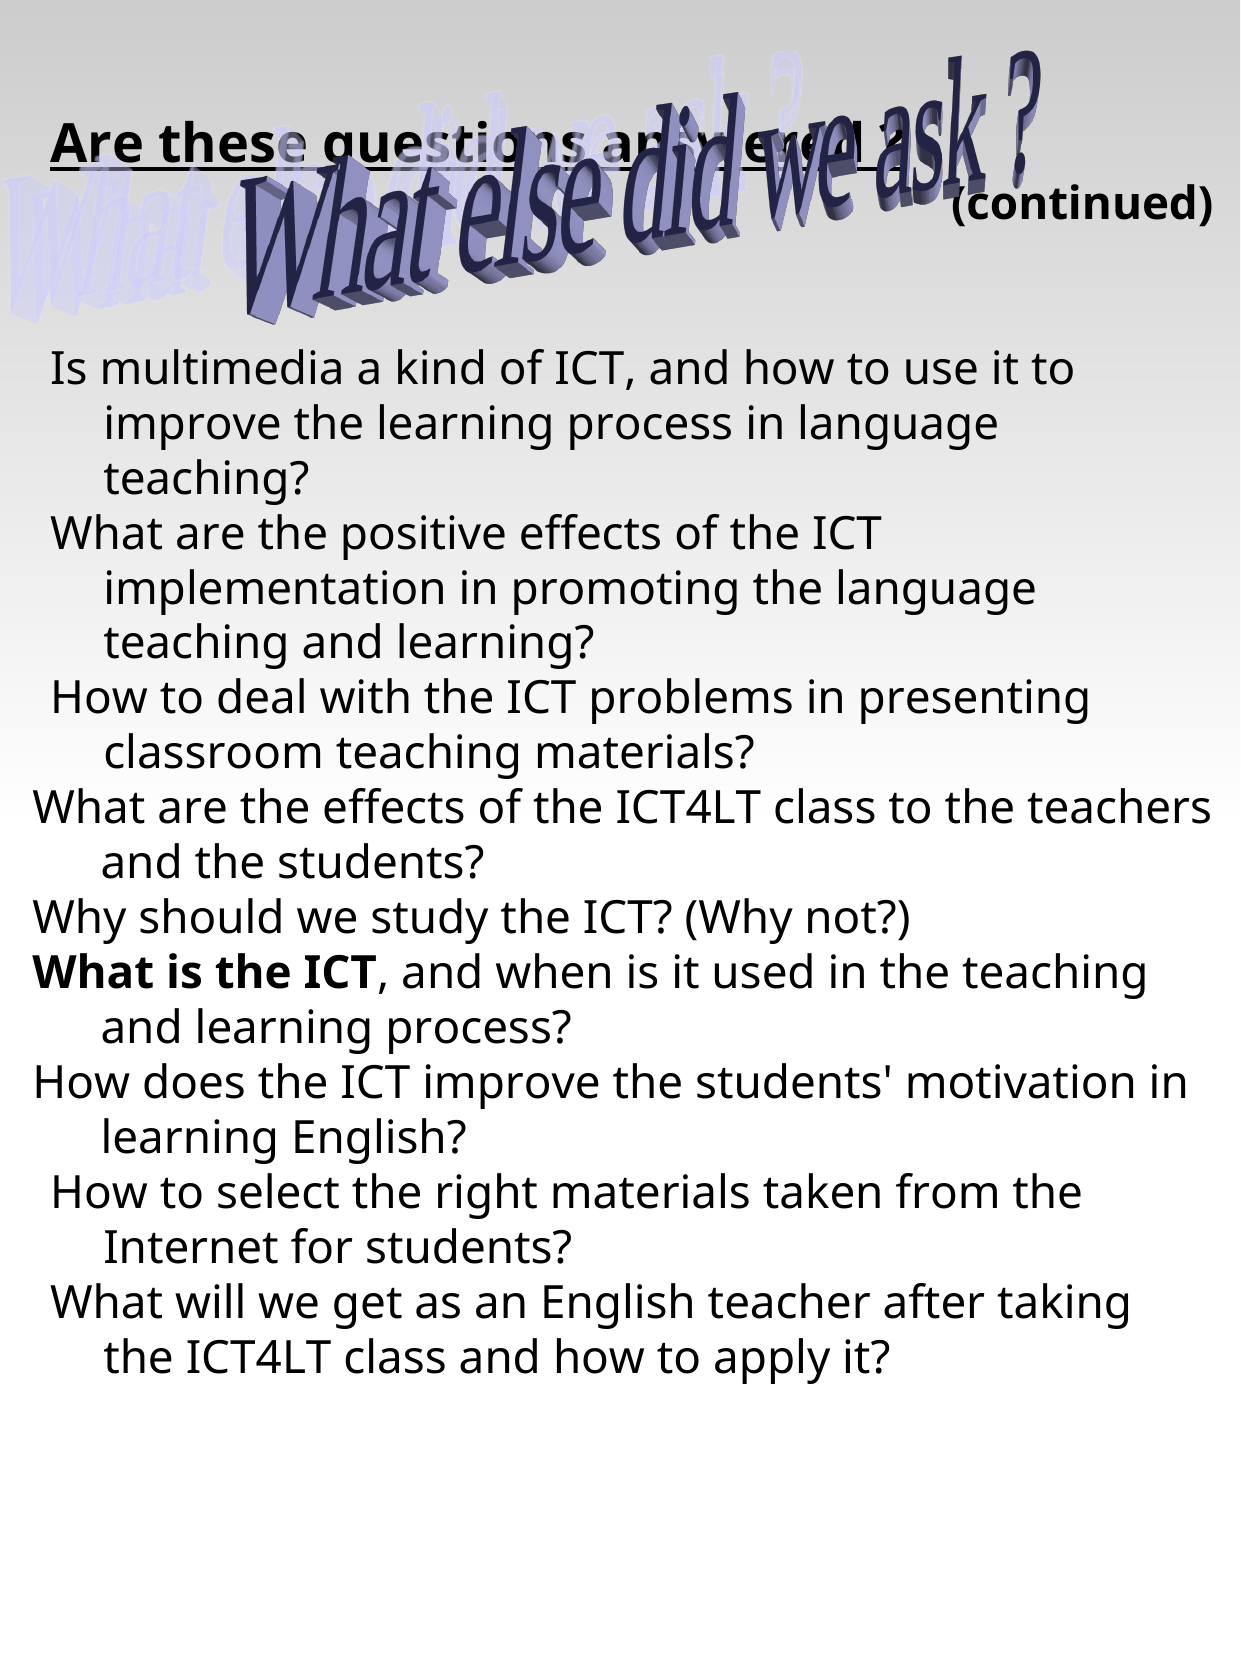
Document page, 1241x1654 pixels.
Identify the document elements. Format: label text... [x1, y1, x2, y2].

text_box Are these questions answered ? (continued) Is multimedia a kind of ICT, and how to use it to improve the learning process in language teaching? What are the positive effects of the ICT implementation in promoting the language teaching and learning? How to deal with the ICT problems in presenting classroom teaching materials? What are the effects of the ICT4LT class to the teachers and the students? Why should we study the ICT? (Why not?) What is the ICT, and when is it used in the teaching and learning process? How does the ICT improve the students' motivation in learning English? How to select the right materials taken from the Internet for students? What will we get as an English teacher after taking the ICT4LT class and how to apply it? [17, 101, 1229, 1501]
